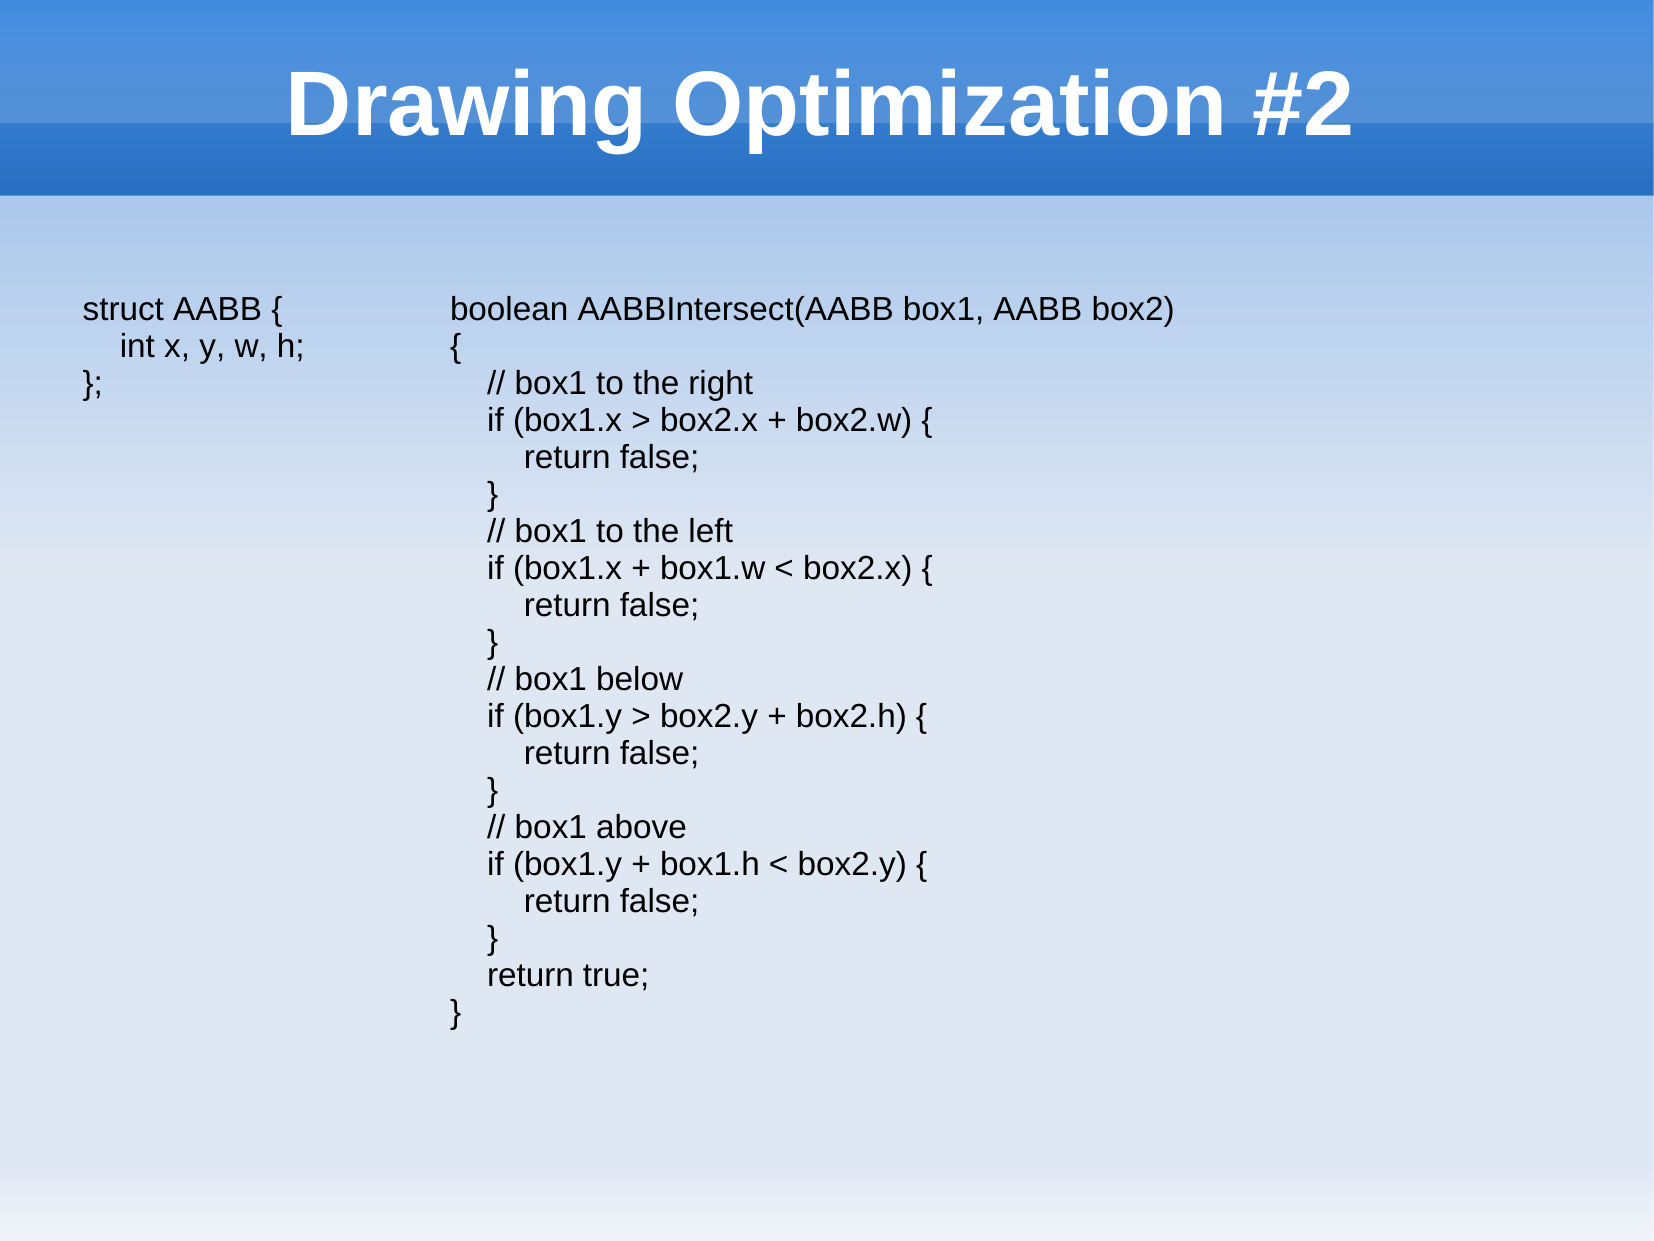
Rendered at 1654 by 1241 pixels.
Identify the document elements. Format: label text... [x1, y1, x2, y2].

list boolean AABBIntersect(AABB box1, AABB box2) { // box1 to the right if (box1.x > box2.x + box2.w) { return false; } // box1 to the left if (box1.x + box1.w < box2.x) { return false; } // box1 below if (box1.y > box2.y + box2.h) { return false; } // box1 above if (box1.y + box1.h < box2.y) { return false; } return true; } [450, 290, 1572, 1109]
list struct AABB { int x, y, w, h; }; [82, 290, 450, 1109]
title Drawing Optimization #2 [76, 0, 1565, 208]
picture [0, 0, 1654, 1241]
